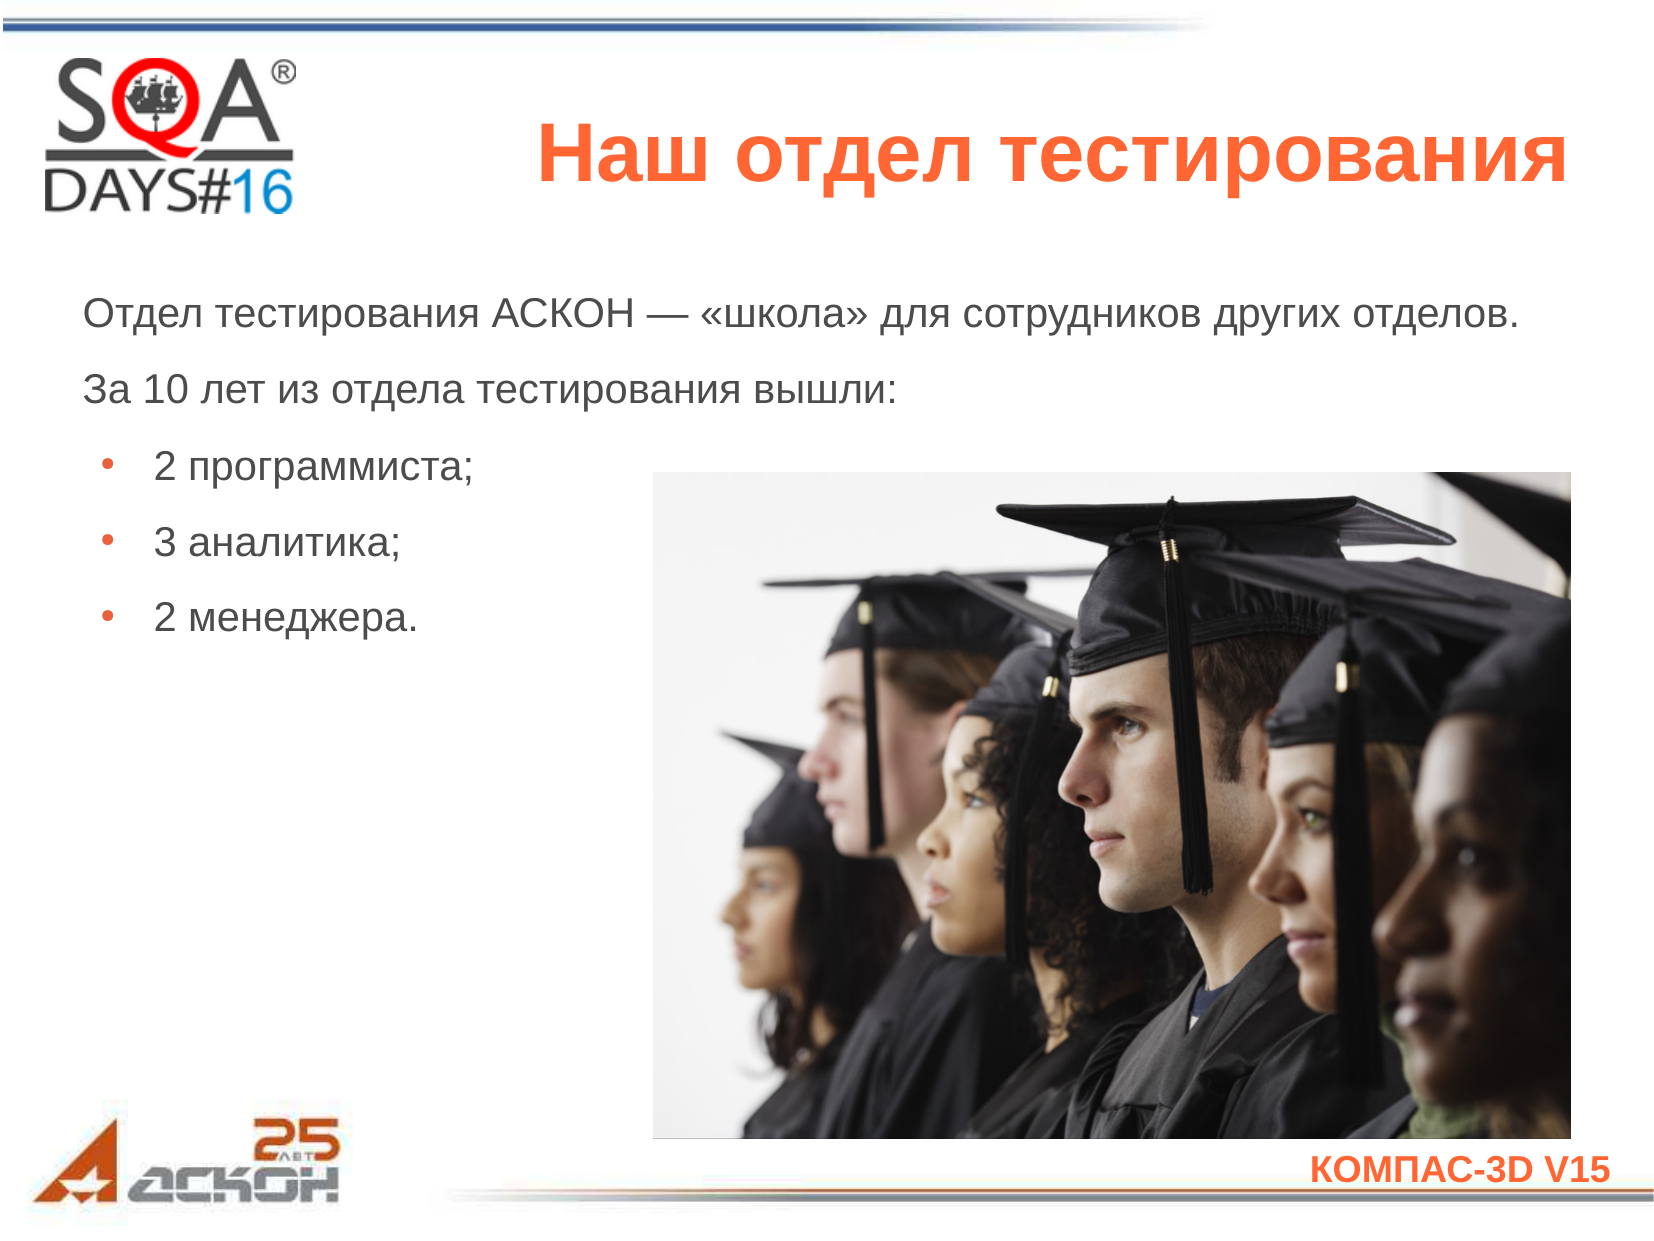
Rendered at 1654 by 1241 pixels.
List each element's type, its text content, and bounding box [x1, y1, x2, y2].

title Наш отдел тестирования [82, 49, 1571, 257]
list Отдел тестирования АСКОН — «школа» для сотрудников других отделов. За 10 лет из отдела тестирования вышли: 2 программиста; 3 аналитика; 2 менеджера. [82, 290, 1571, 1010]
picture [3, 0, 1654, 1241]
